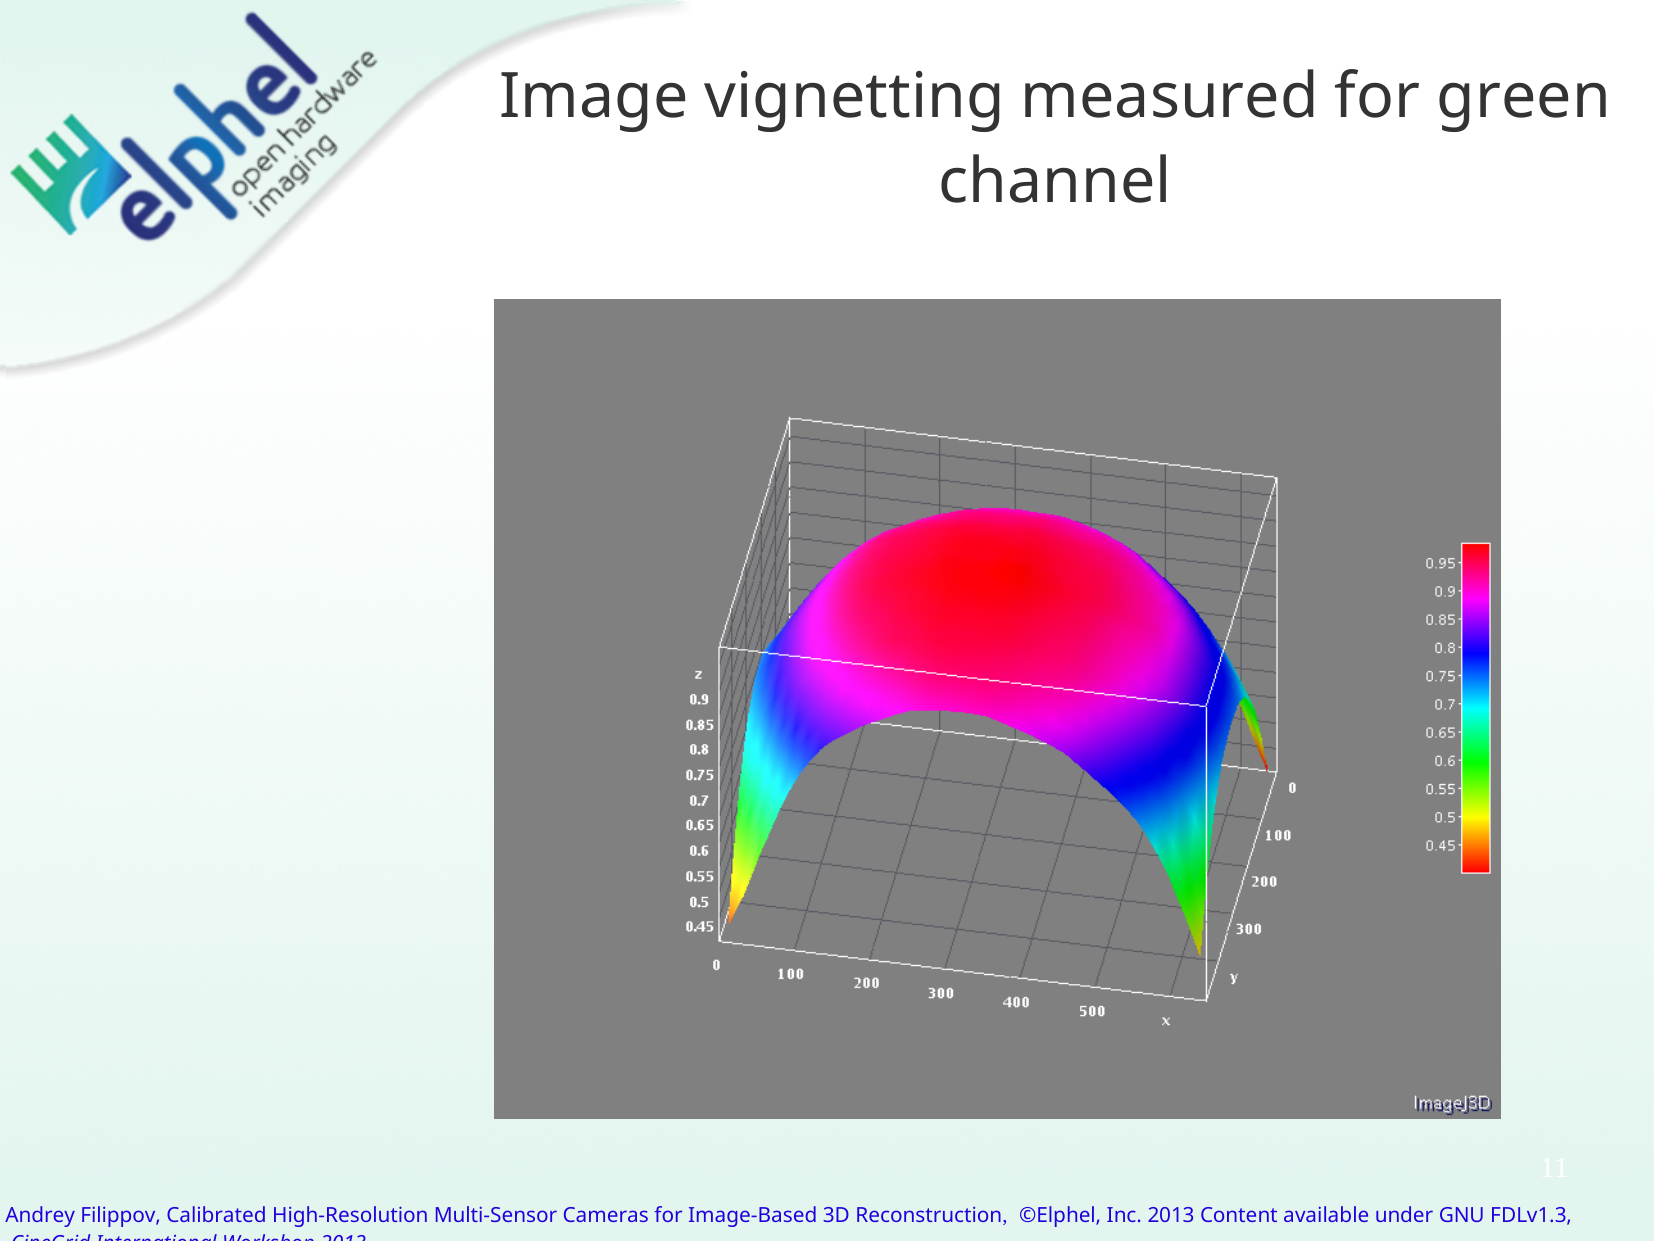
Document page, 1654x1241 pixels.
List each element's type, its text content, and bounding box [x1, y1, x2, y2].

picture [0, 0, 1654, 1241]
title Image vignetting measured for green channel [479, 27, 1632, 244]
